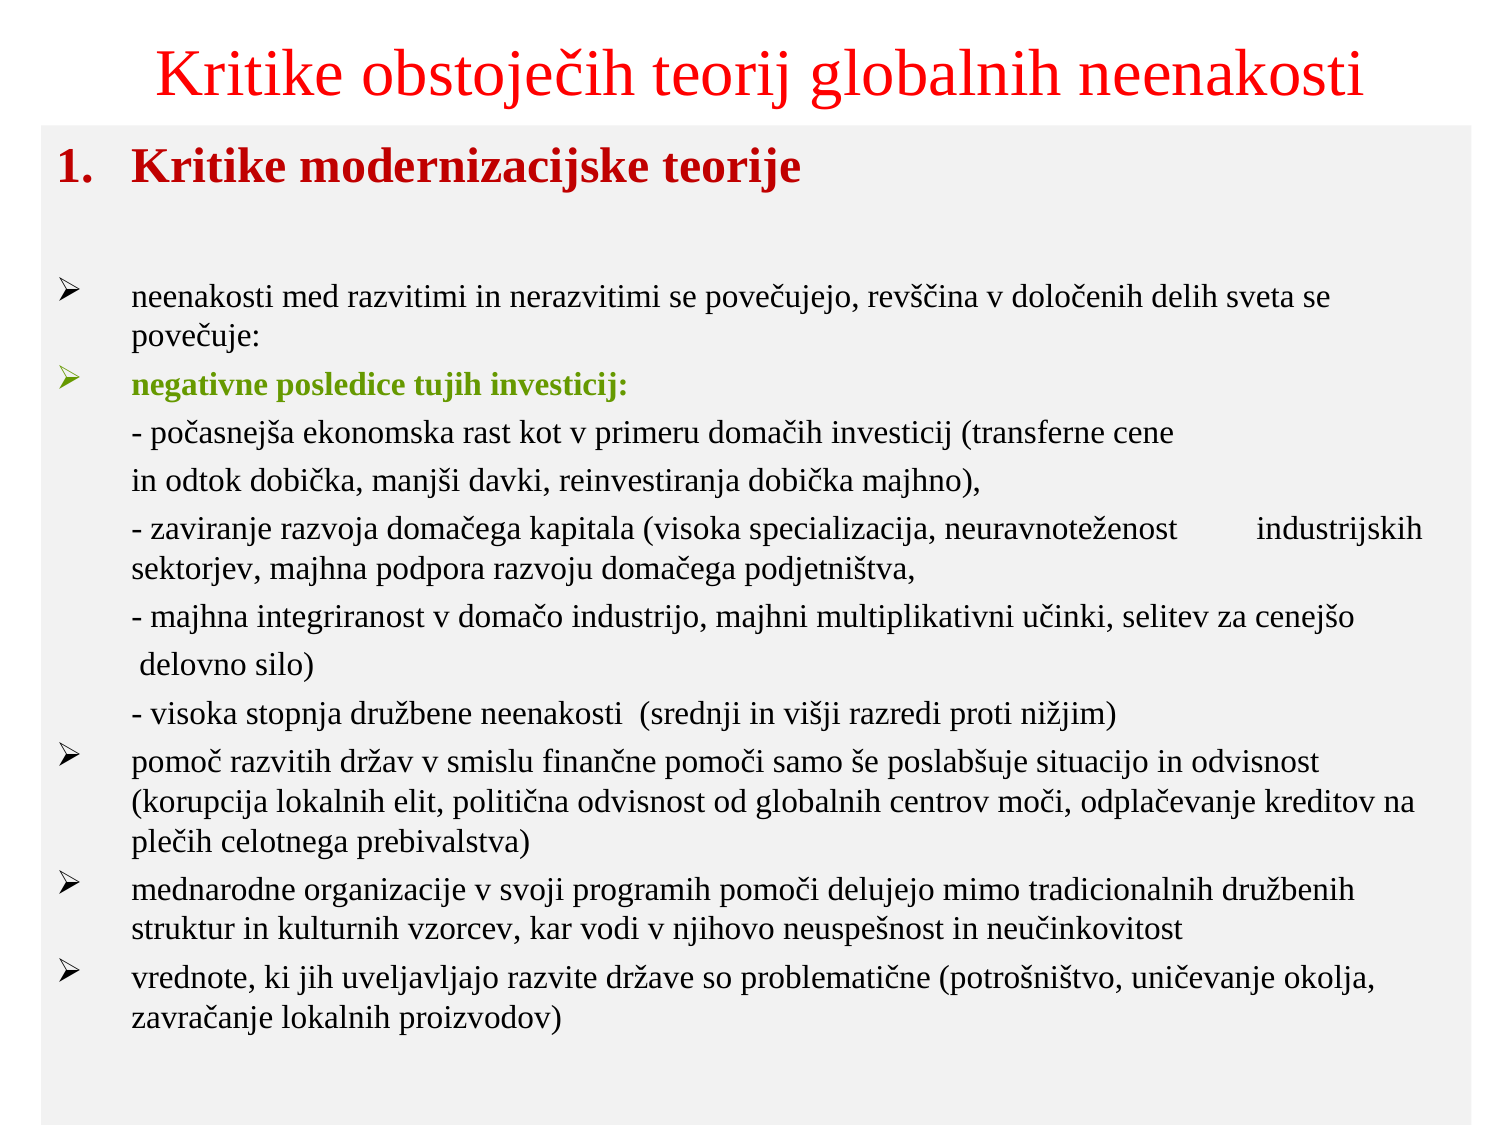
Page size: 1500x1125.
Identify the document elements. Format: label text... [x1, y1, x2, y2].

list Kritike modernizacijske teorije neenakosti med razvitimi in nerazvitimi se povečujejo, revščina v določenih delih sveta se povečuje: negativne posledice tujih investicij: - počasnejša ekonomska rast kot v primeru domačih investicij (transferne cene in odtok dobička, manjši davki, reinvestiranja dobička majhno), - zaviranje razvoja domačega kapitala (visoka specializacija, neuravnoteženost industrijskih sektorjev, majhna podpora razvoju domačega podjetništva, - majhna integriranost v domačo industrijo, majhni multiplikativni učinki, selitev za cenejšo delovno silo) - visoka stopnja družbene neenakosti (srednji in višji razredi proti nižjim) pomoč razvitih držav v smislu finančne pomoči samo še poslabšuje situacijo in odvisnost (korupcija lokalnih elit, politična odvisnost od globalnih centrov moči, odplačevanje kreditov na plečih celotnega prebivalstva) mednarodne organizacije v svoji programih pomoči delujejo mimo tradicionalnih družbenih struktur in kulturnih vzorcev, kar vodi v njihovo neuspešnost in neučinkovitost vrednote, ki jih uveljavljajo razvite države so problematične (potrošništvo, uničevanje okolja, zavračanje lokalnih proizvodov) [41, 125, 1472, 1125]
title Kritike obstoječih teorij globalnih neenakosti [123, 21, 1399, 117]
